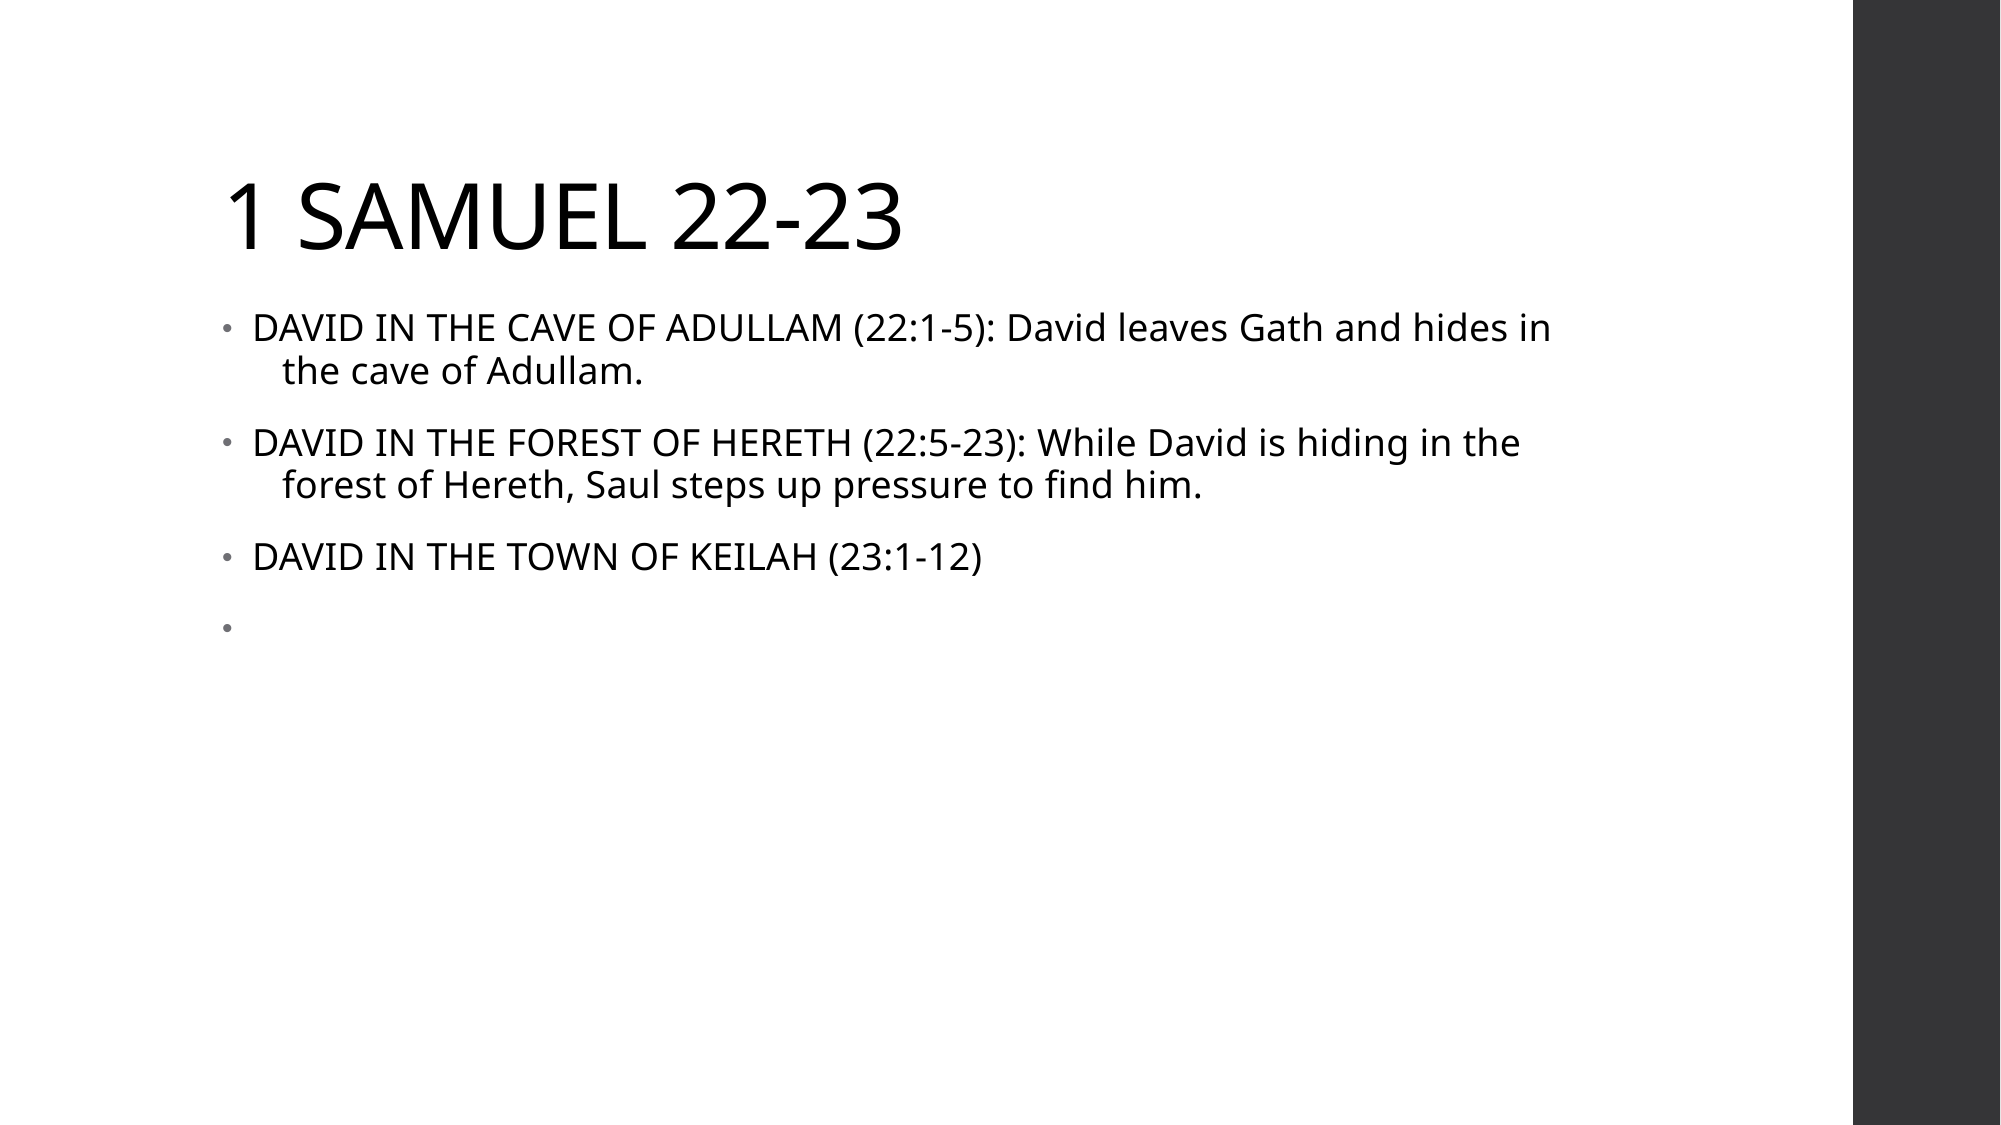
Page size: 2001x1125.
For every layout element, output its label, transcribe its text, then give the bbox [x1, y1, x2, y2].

list DAVID IN THE CAVE OF ADULLAM (22:1-5): David leaves Gath and hides in the cave of Adullam. DAVID IN THE FOREST OF HERETH (22:5-23): While David is hiding in the forest of Hereth, Saul steps up pressure to find him. DAVID IN THE TOWN OF KEILAH (23:1-12) [206, 299, 1617, 1014]
title 1 SAMUEL 22-23 [206, 60, 1797, 278]
